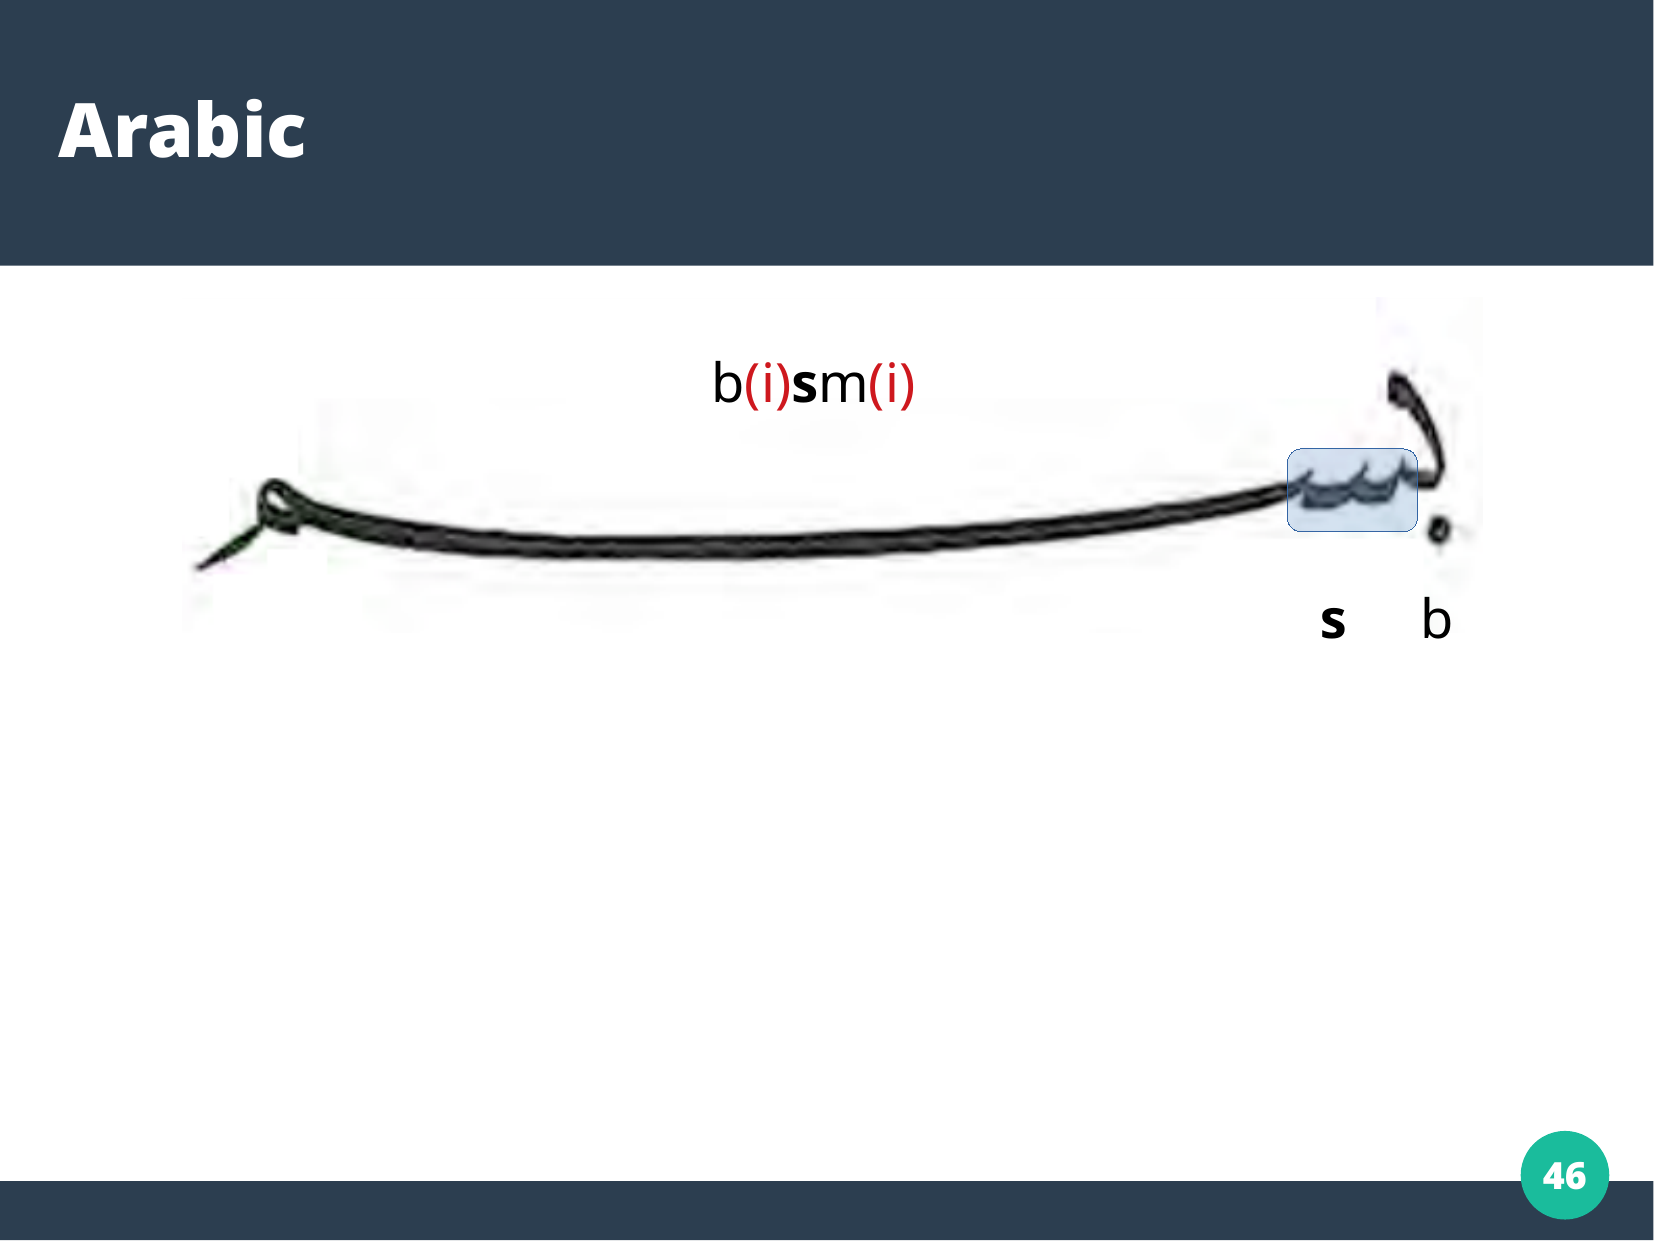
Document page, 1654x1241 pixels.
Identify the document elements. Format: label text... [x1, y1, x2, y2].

picture [182, 297, 1483, 633]
text_box b(i)sm(i) [696, 336, 993, 438]
text_box s [1305, 572, 1365, 651]
title Arabic [59, 49, 1595, 207]
text_box [1287, 448, 1418, 532]
text_box b [1405, 572, 1465, 651]
